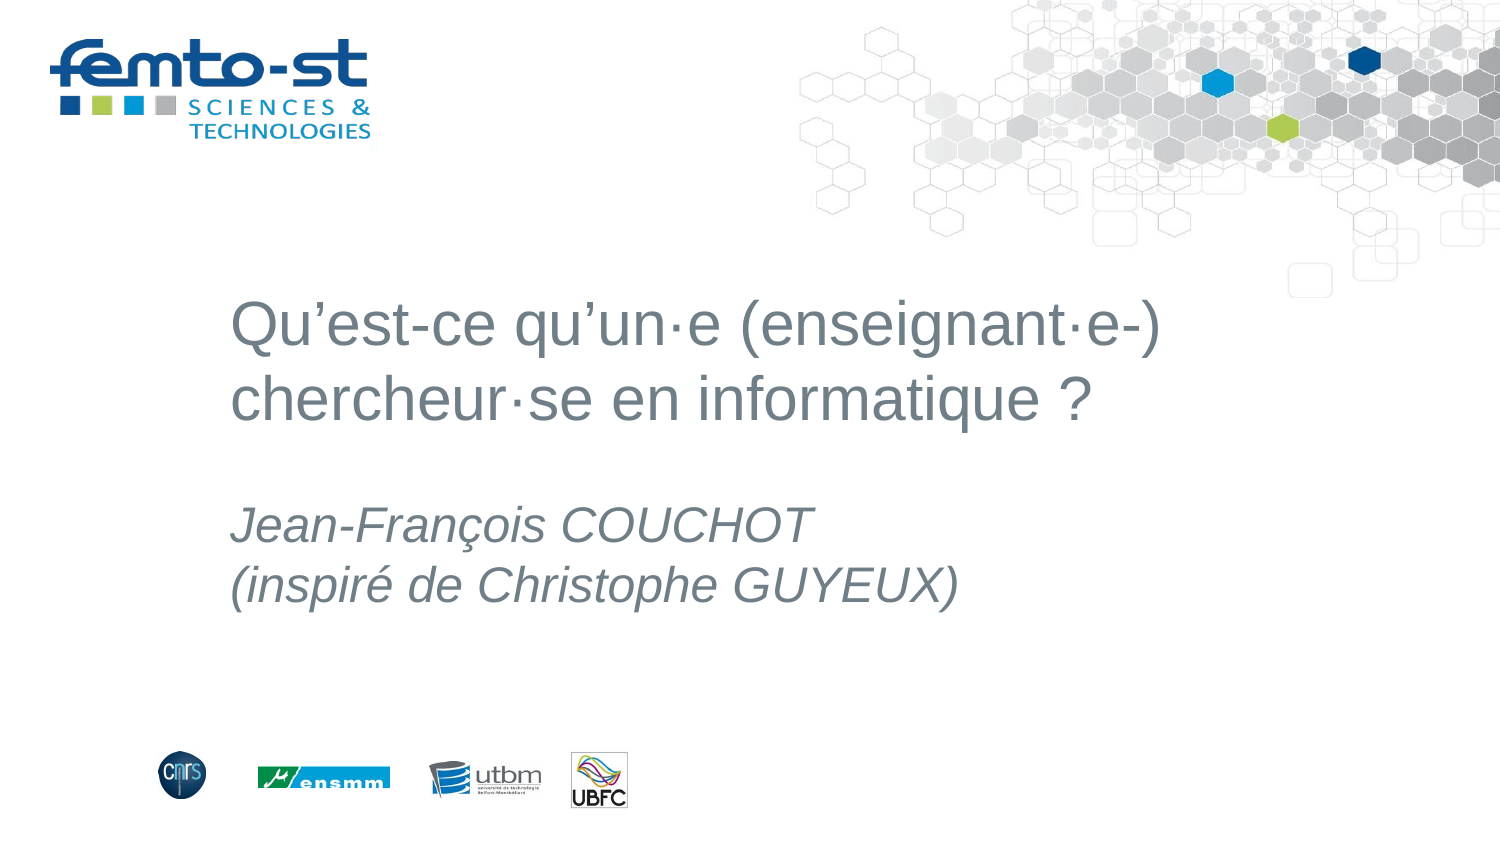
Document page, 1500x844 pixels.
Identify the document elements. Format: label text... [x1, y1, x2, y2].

picture [304, 126, 314, 136]
picture [158, 751, 206, 799]
picture [301, 780, 311, 788]
picture [258, 766, 304, 788]
picture [567, 748, 631, 812]
picture [344, 780, 361, 788]
text_box Qu’est-ce qu’un·e (enseignant·e-) chercheur·se en informatique ? Jean-François COUCHOT (inspiré de Christophe GUYEUX) [230, 269, 1324, 653]
picture [315, 780, 326, 788]
picture [331, 780, 340, 788]
picture [429, 761, 541, 799]
picture [365, 780, 383, 788]
picture [50, 0, 1500, 298]
